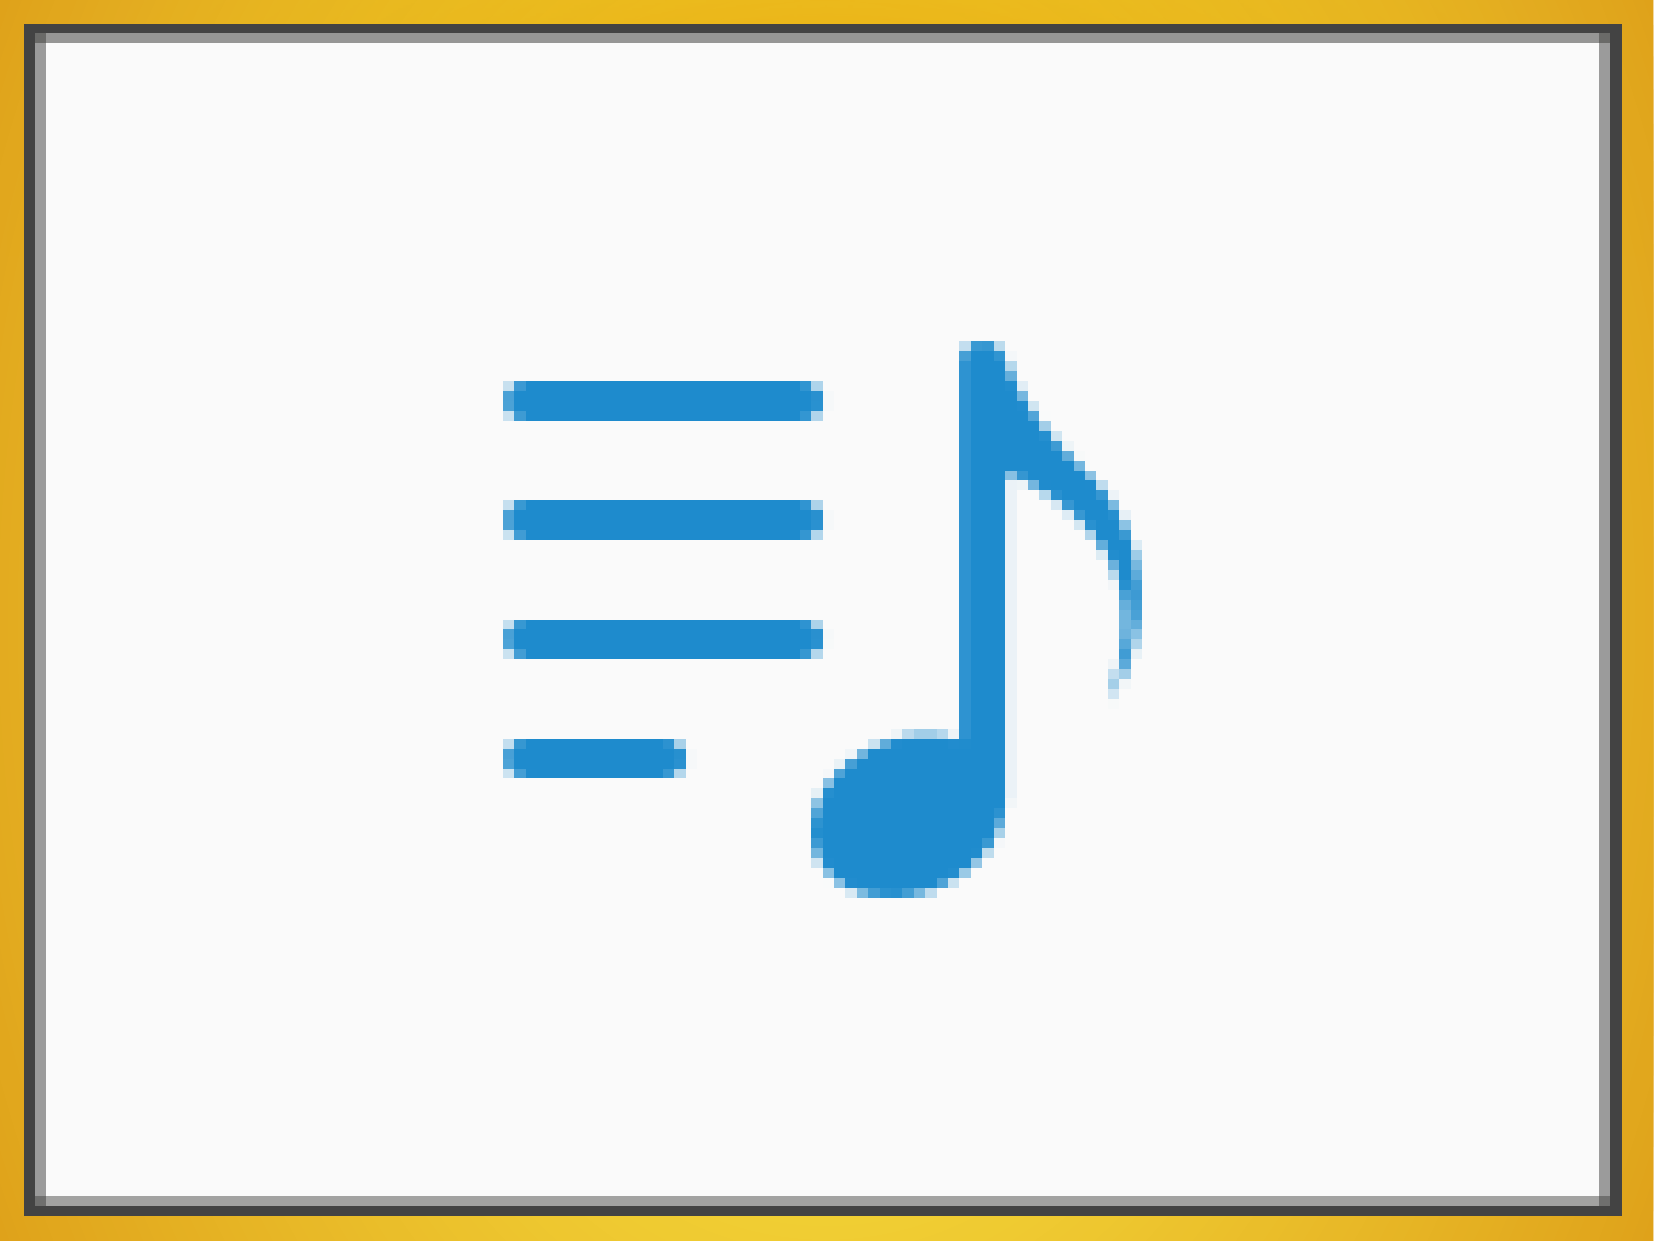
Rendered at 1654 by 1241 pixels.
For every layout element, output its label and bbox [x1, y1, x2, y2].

text_box [23, 23, 1623, 1217]
